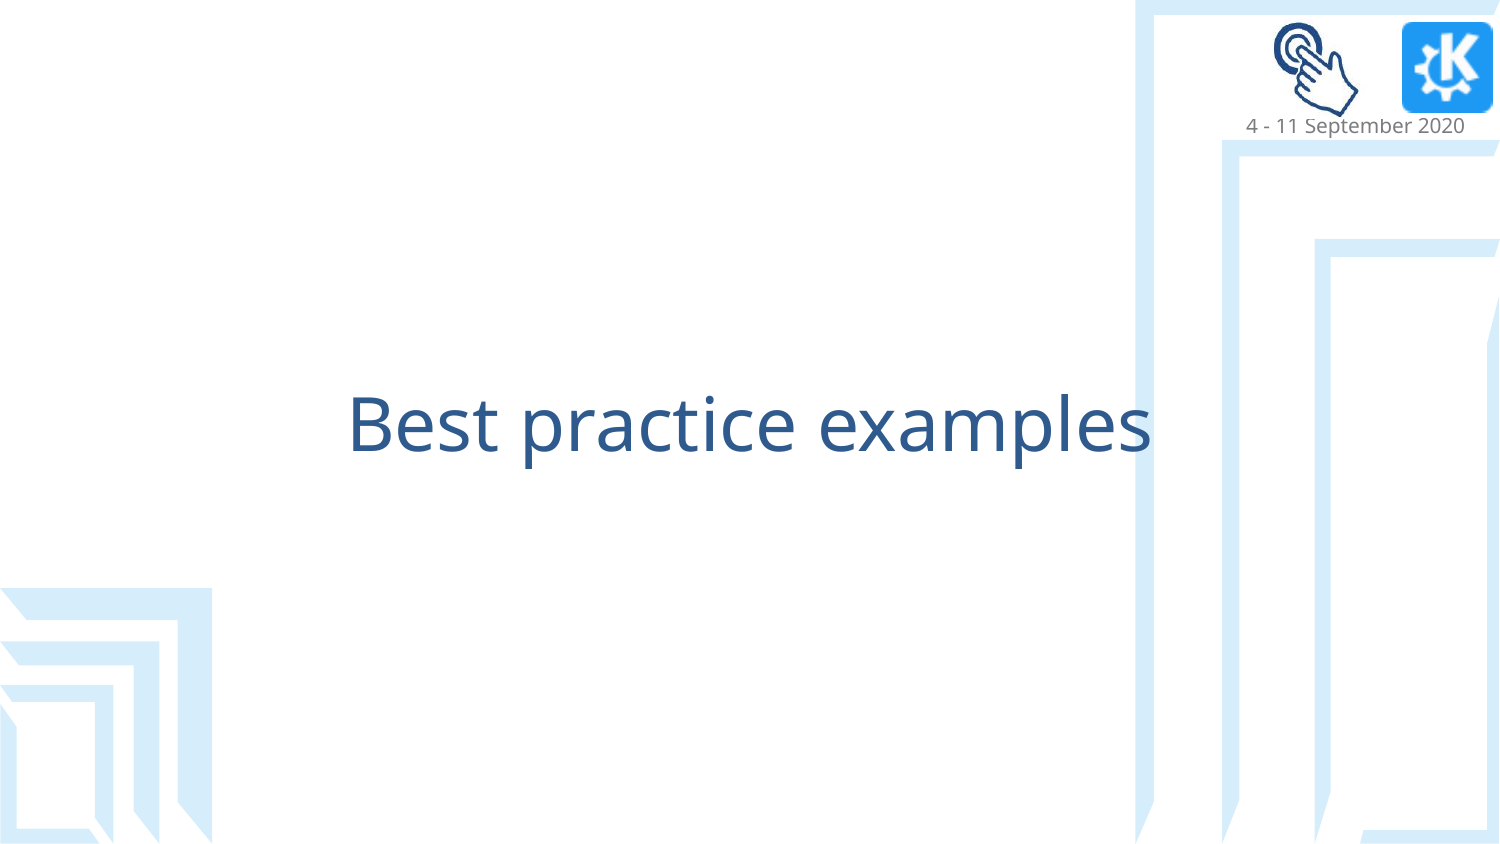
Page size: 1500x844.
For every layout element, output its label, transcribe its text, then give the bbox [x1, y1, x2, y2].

picture [1402, 22, 1493, 113]
title Best practice examples [51, 352, 1449, 491]
picture [1242, 19, 1390, 119]
